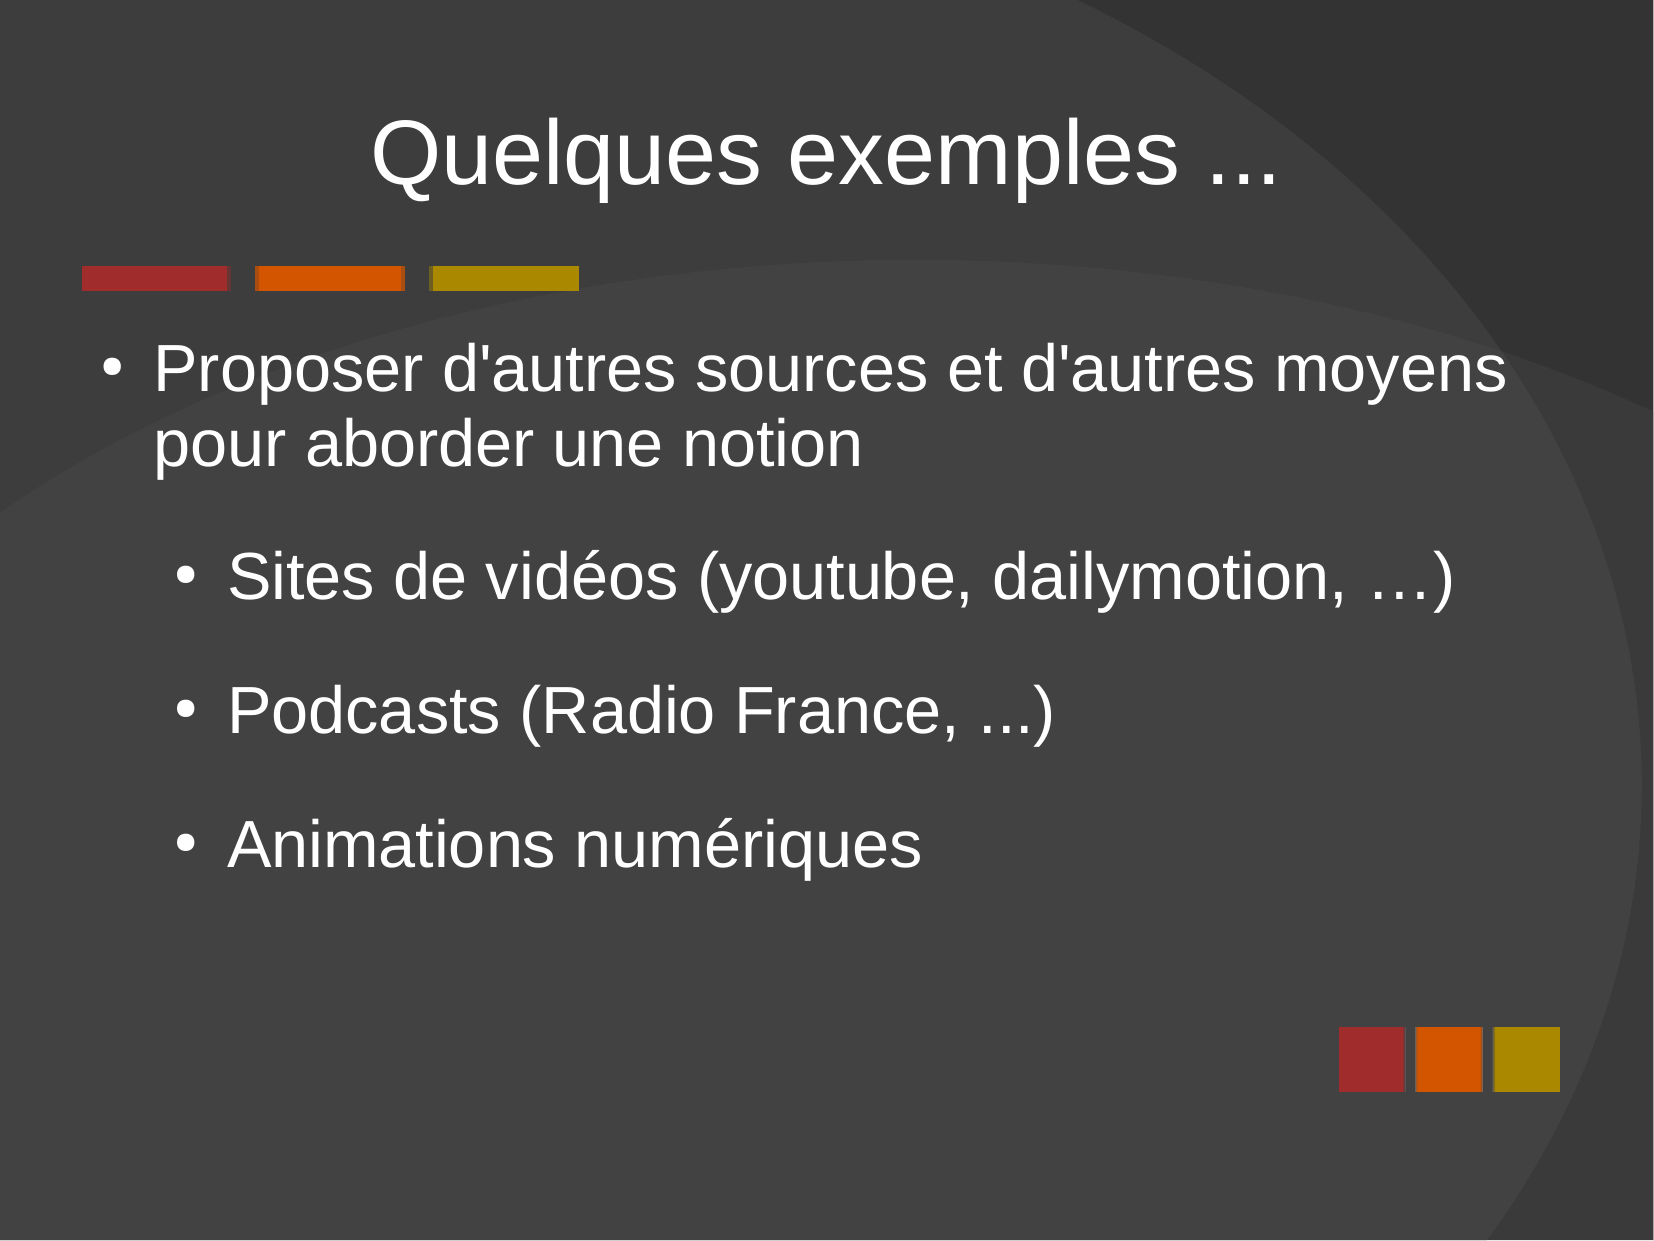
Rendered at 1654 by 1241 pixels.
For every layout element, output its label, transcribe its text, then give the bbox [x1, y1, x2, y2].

title Quelques exemples ... [82, 49, 1571, 257]
picture [1339, 1087, 1560, 1092]
list Proposer d'autres sources et d'autres moyens pour aborder une notion Sites de vidéos (youtube, dailymotion, …) Podcasts (Radio France, ...) Animations numériques [82, 330, 1571, 1087]
picture [82, 266, 579, 291]
